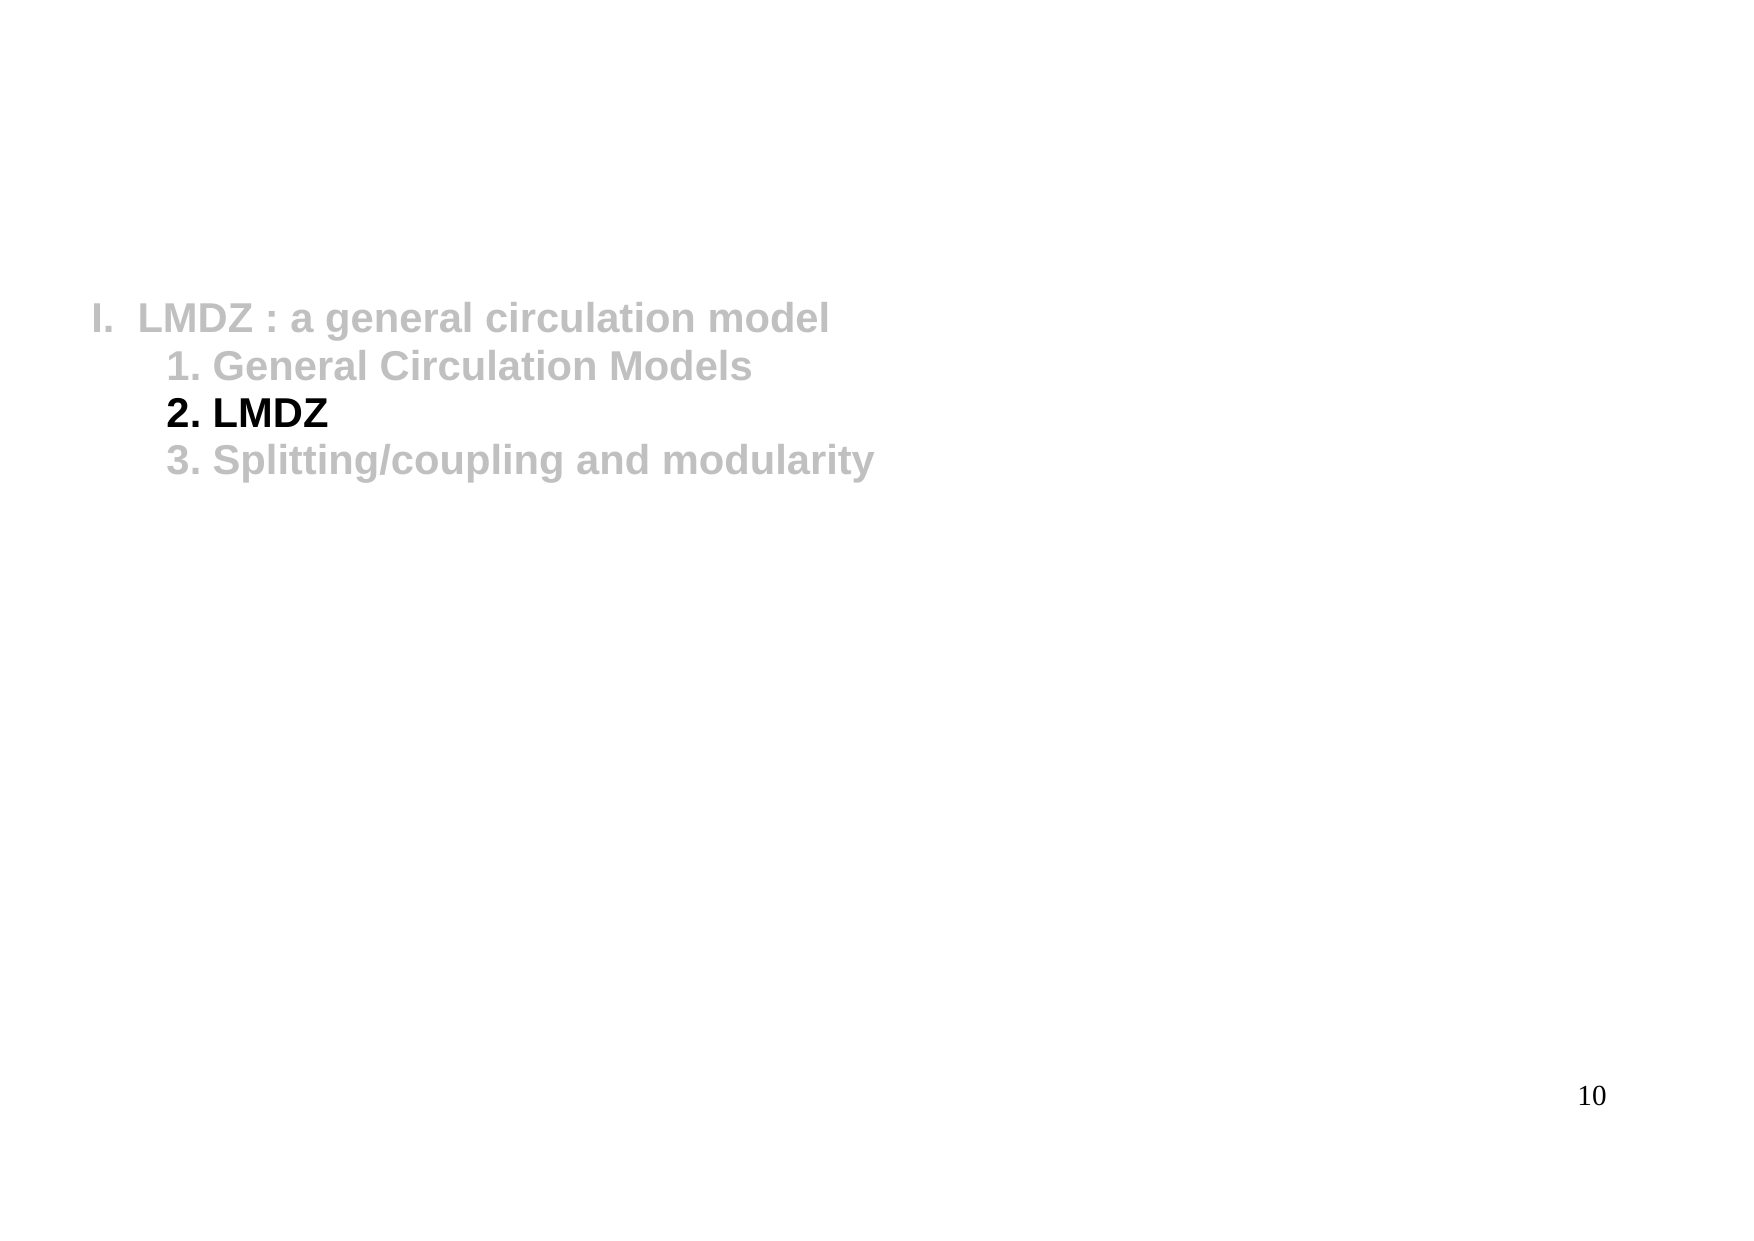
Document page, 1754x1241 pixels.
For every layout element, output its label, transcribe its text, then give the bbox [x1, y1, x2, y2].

text_box I. LMDZ : a general circulation model 1. General Circulation Models 2. LMDZ 3. Splitting/coupling and modularity [76, 154, 1589, 881]
